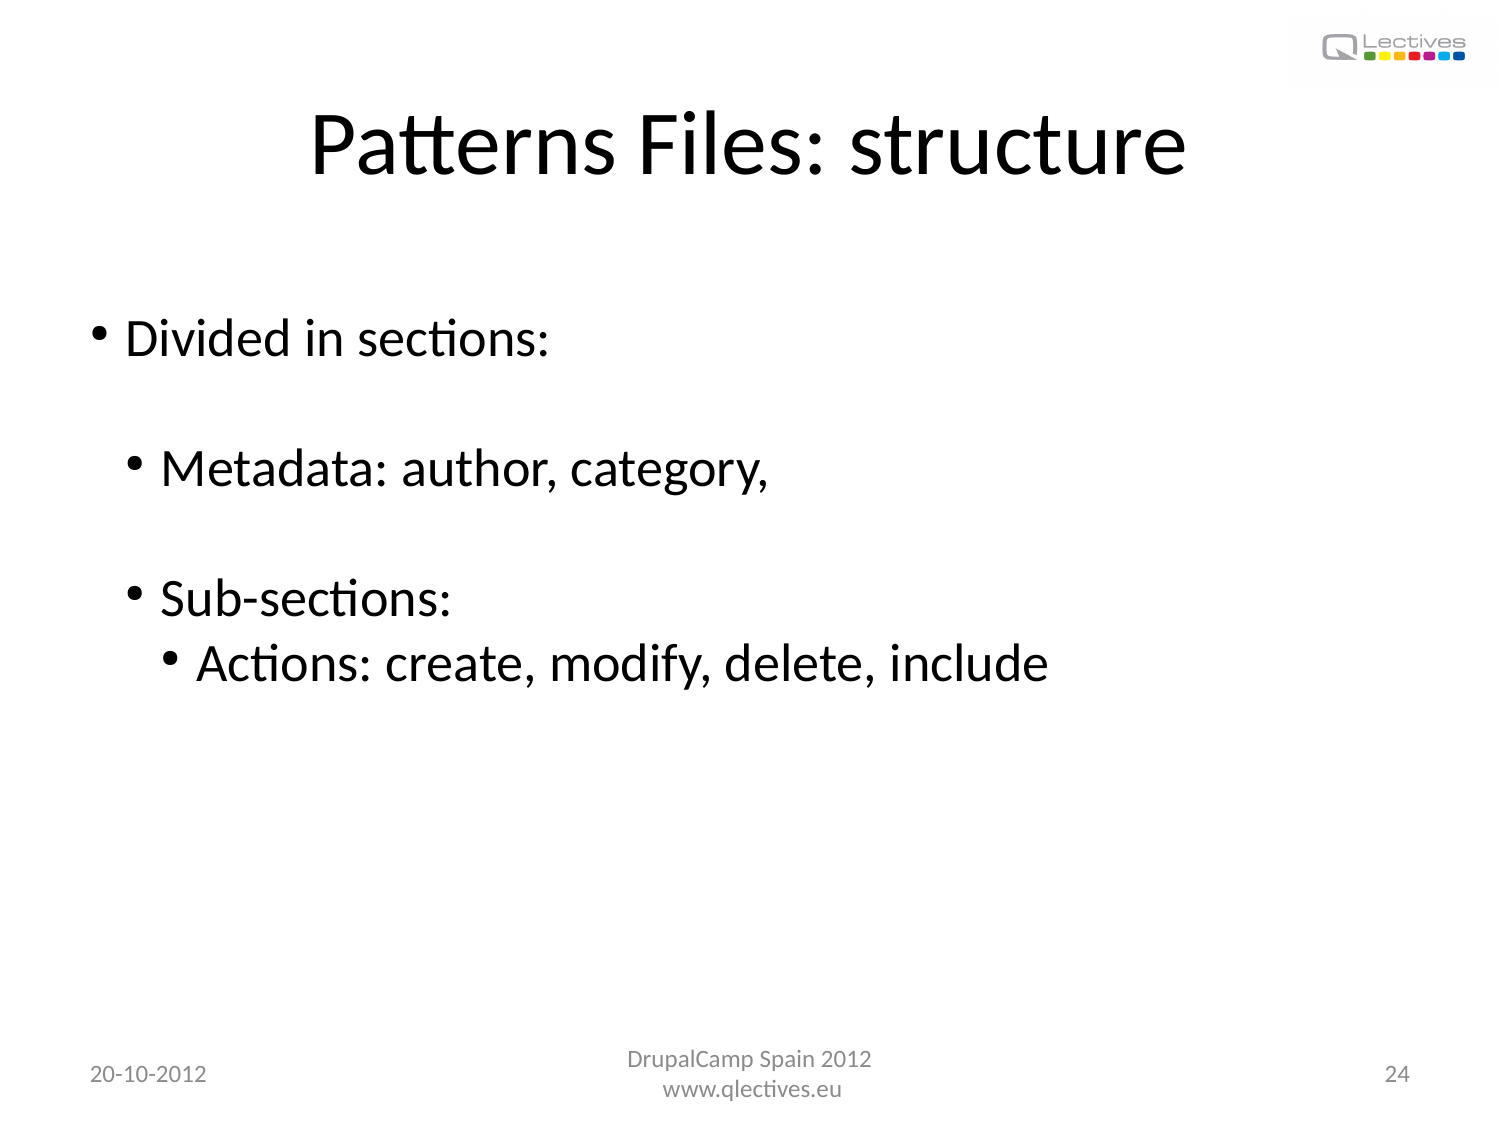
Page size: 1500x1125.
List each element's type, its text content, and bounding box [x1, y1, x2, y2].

text_box Patterns Files: structure [74, 44, 1425, 233]
text_box Divided in sections: Metadata: author, category, Sub-sections: Actions: create, modify, delete, include [75, 295, 1425, 709]
text_box 20-10-2012 [74, 1042, 425, 1103]
text_box DrupalCamp Spain 2012 www.qlectives.eu [512, 1042, 988, 1103]
text_box <number> [1074, 1042, 1425, 1103]
picture [1288, 9, 1500, 90]
